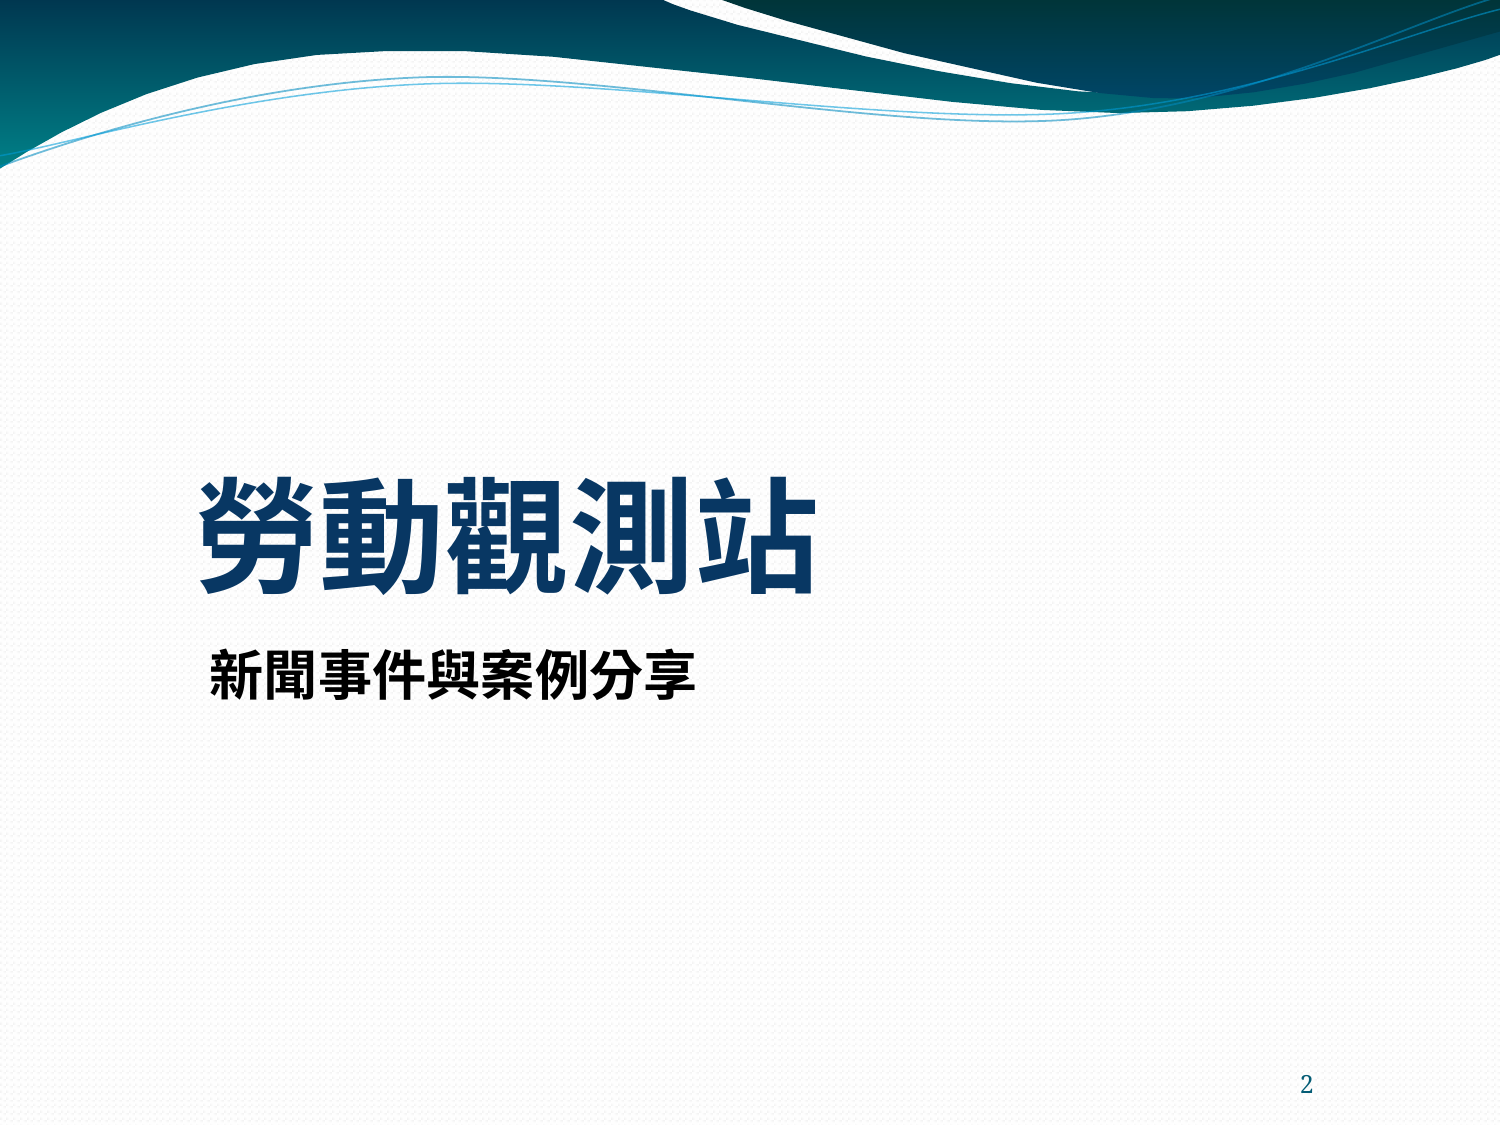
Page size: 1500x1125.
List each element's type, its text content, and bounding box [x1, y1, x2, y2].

text_box [1299, 1042, 1426, 1103]
text_box 新聞事件與案例分享 [194, 633, 880, 865]
title 勞動觀測站 [194, 420, 1058, 609]
